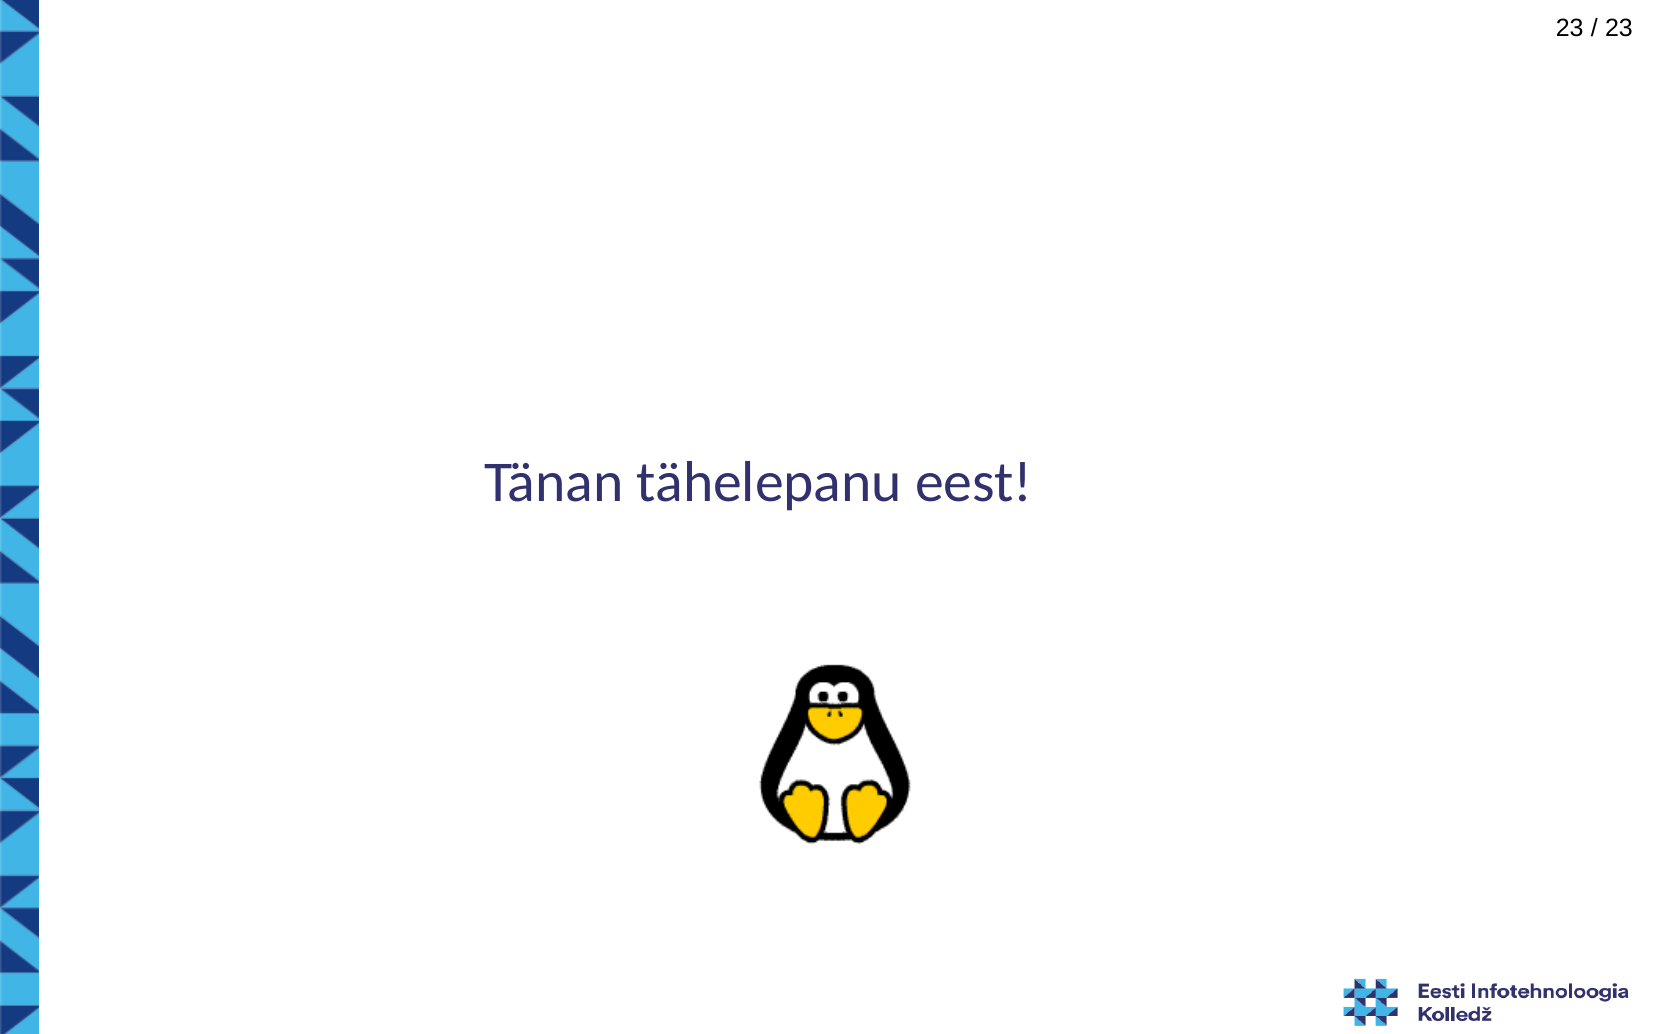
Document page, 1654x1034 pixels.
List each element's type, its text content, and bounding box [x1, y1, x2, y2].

title Tänan tähelepanu eest! [484, 442, 1252, 532]
picture [708, 612, 959, 863]
